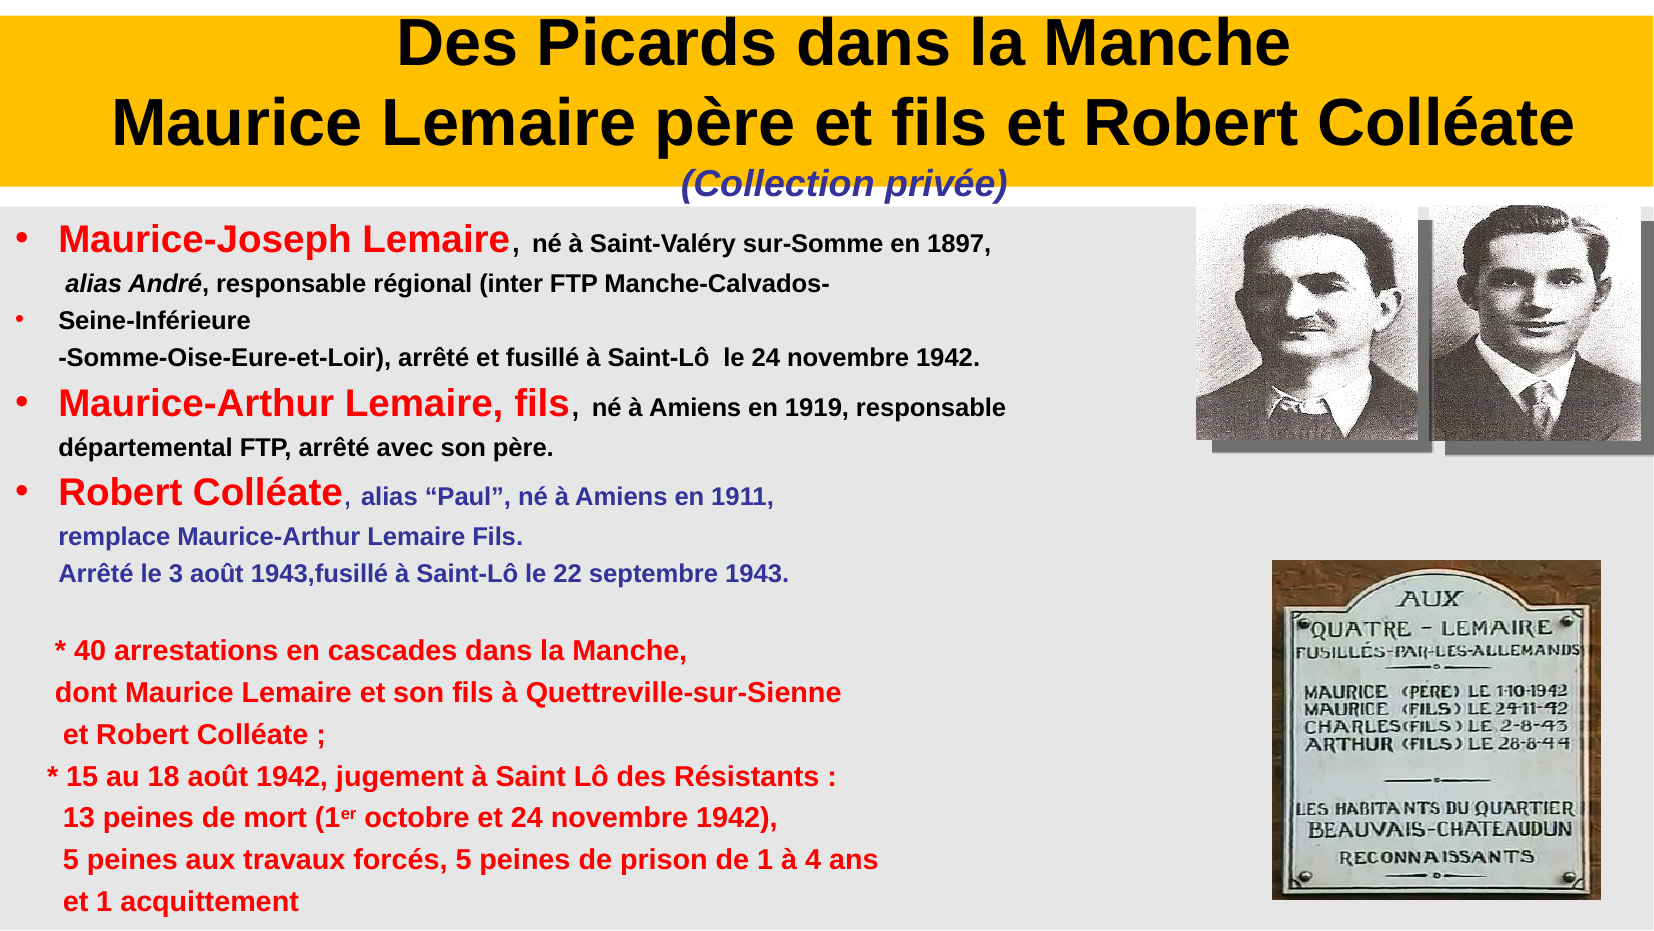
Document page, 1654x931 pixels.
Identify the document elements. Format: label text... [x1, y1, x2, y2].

title Des Picards dans la Manche Maurice Lemaire père et fils et Robert Colléate (Collection privée) [0, 15, 1654, 187]
list Maurice-Joseph Lemaire, né à Saint-Valéry sur-Somme en 1897, alias André, responsable régional (inter FTP Manche-Calvados- Seine-Inférieure -Somme-Oise-Eure-et-Loir), arrêté et fusillé à Saint-Lô le 24 novembre 1942. Maurice-Arthur Lemaire, fils, né à Amiens en 1919, responsable départemental FTP, arrêté avec son père. Robert Colléate, alias “Paul”, né à Amiens en 1911, remplace Maurice-Arthur Lemaire Fils. Arrêté le 3 août 1943,fusillé à Saint-Lô le 22 septembre 1943. * 40 arrestations en cascades dans la Manche, dont Maurice Lemaire et son fils à Quettreville-sur-Sienne et Robert Colléate ; * 15 au 18 août 1942, jugement à Saint Lô des Résistants : 13 peines de mort (1er octobre et 24 novembre 1942), 5 peines aux travaux forcés, 5 peines de prison de 1 à 4 ans et 1 acquittement [0, 206, 1654, 931]
picture [1272, 560, 1601, 900]
picture [1196, 204, 1418, 440]
picture [1429, 205, 1641, 441]
